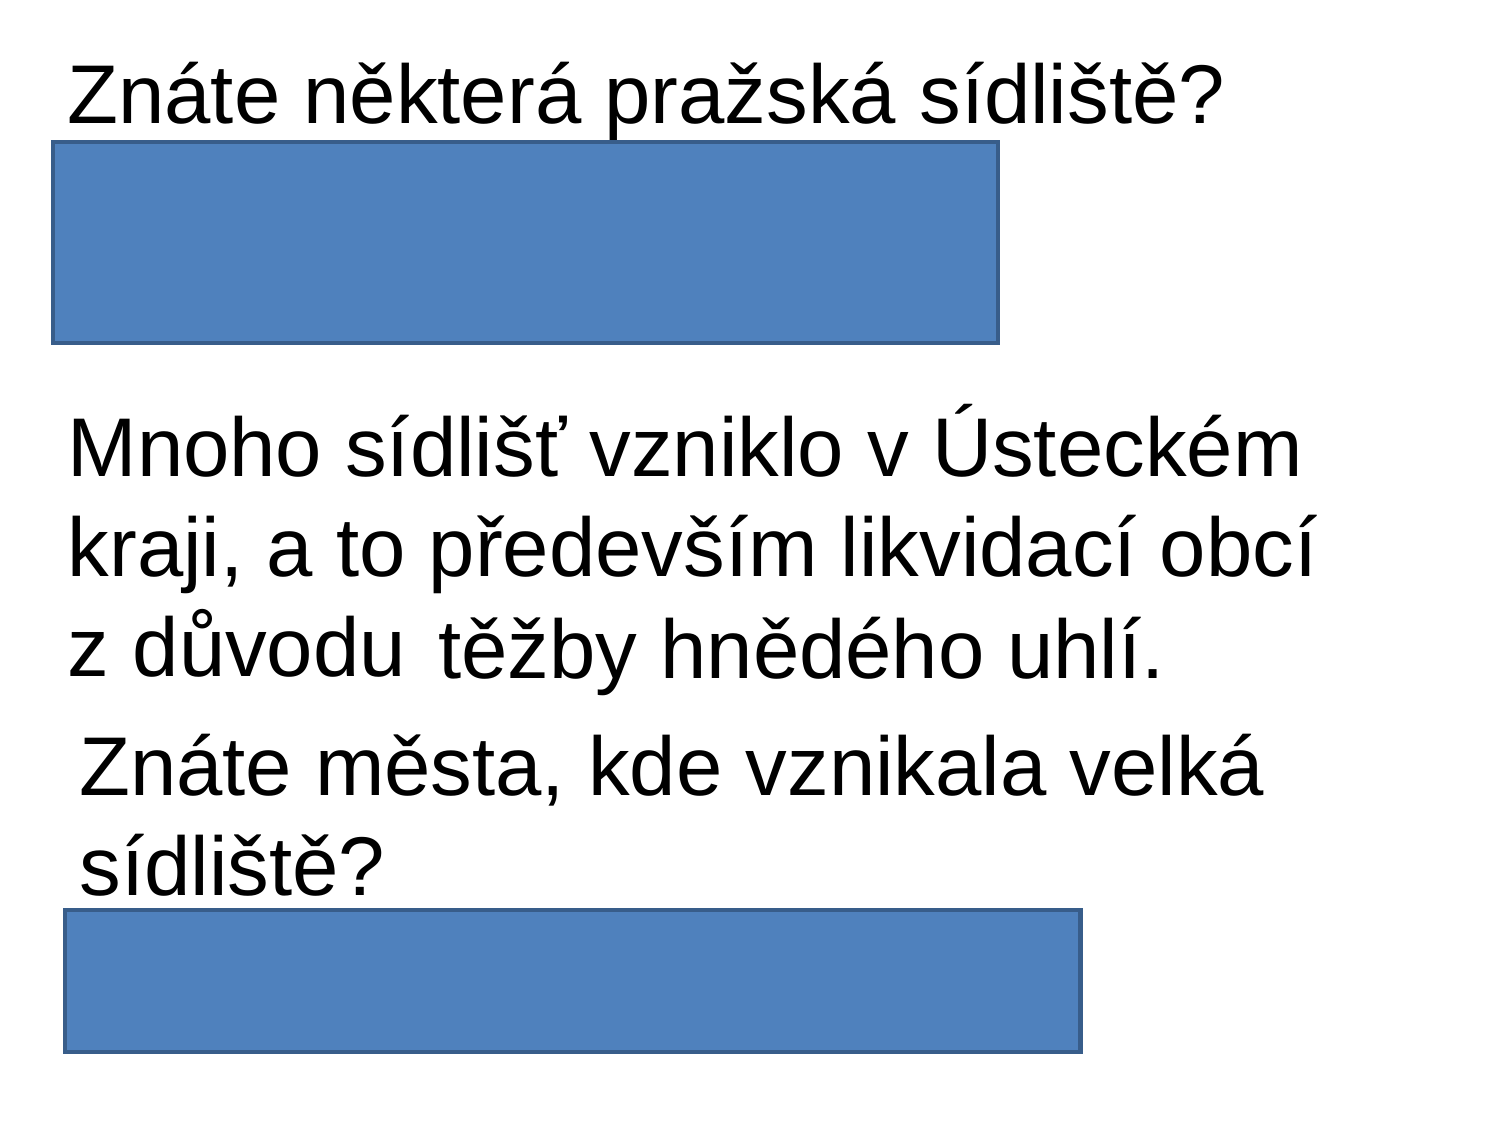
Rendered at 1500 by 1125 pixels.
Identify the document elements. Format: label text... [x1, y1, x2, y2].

text_box [64, 910, 1081, 1053]
text_box Znáte některá pražská sídliště? Zahradní Město, Ďáblice, Stodůlky, Chodov, Háje [53, 33, 1270, 385]
text_box Znáte města, kde vznikala velká sídliště? Chomutov, Jirkov, Litvínov [64, 704, 1388, 1020]
text_box Mnoho sídlišť vzniklo v Ústeckém kraji, a to především likvidací obcí z důvodu [53, 385, 1388, 701]
text_box těžby hnědého uhlí. [423, 588, 1204, 704]
text_box [53, 142, 999, 343]
